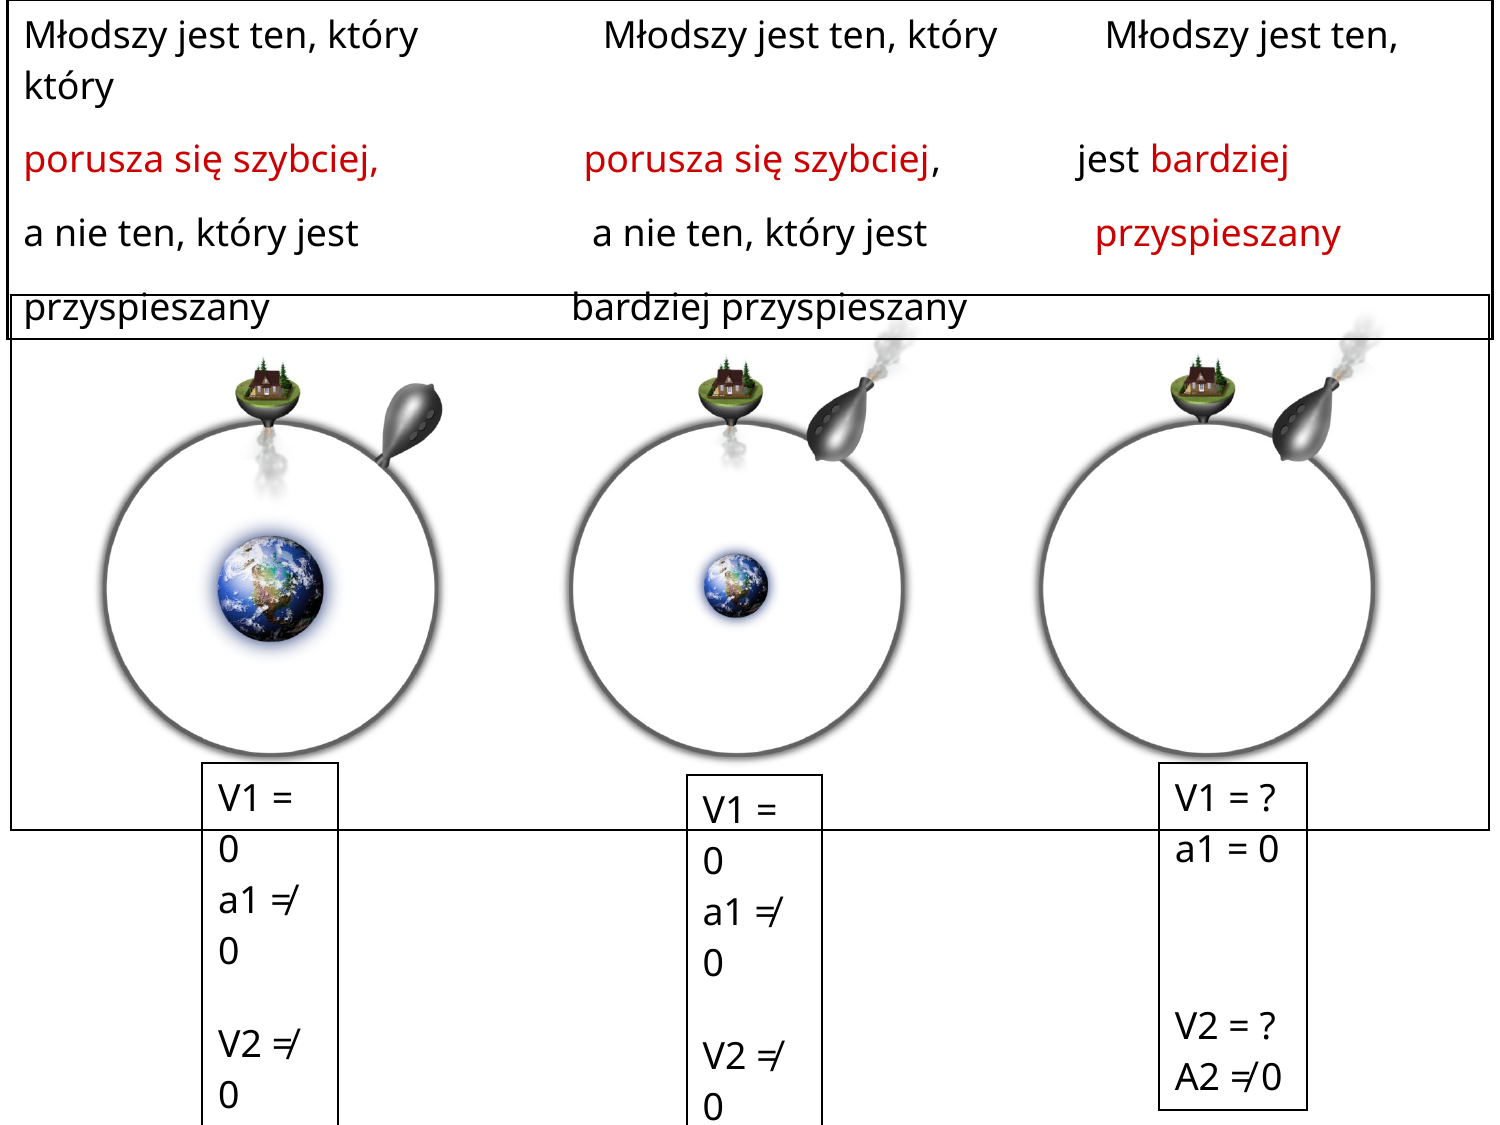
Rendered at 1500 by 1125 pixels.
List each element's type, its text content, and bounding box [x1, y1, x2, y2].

picture [577, 302, 589, 318]
picture [634, 302, 646, 318]
picture [11, 295, 1489, 338]
text_box Młodszy jest ten, który Młodszy jest ten, który Młodszy jest ten, który porusza się szybciej, porusza się szybciej, jest bardziej a nie ten, który jest a nie ten, który jest przyspieszany przyspieszany bardziej przyspieszany [7, 0, 1493, 253]
text_box V1 = ? a1 = 0 V2 = ? A2 ≠ 0 [1159, 763, 1307, 1075]
text_box V1 = 0 a1 ≠ 0 V2 ≠ 0 A2 ≠ 0 [686, 774, 823, 1125]
picture [11, 340, 1489, 830]
text_box V1 = 0 a1 ≠ 0 V2 ≠ 0 A2 = 0 [202, 763, 338, 1117]
